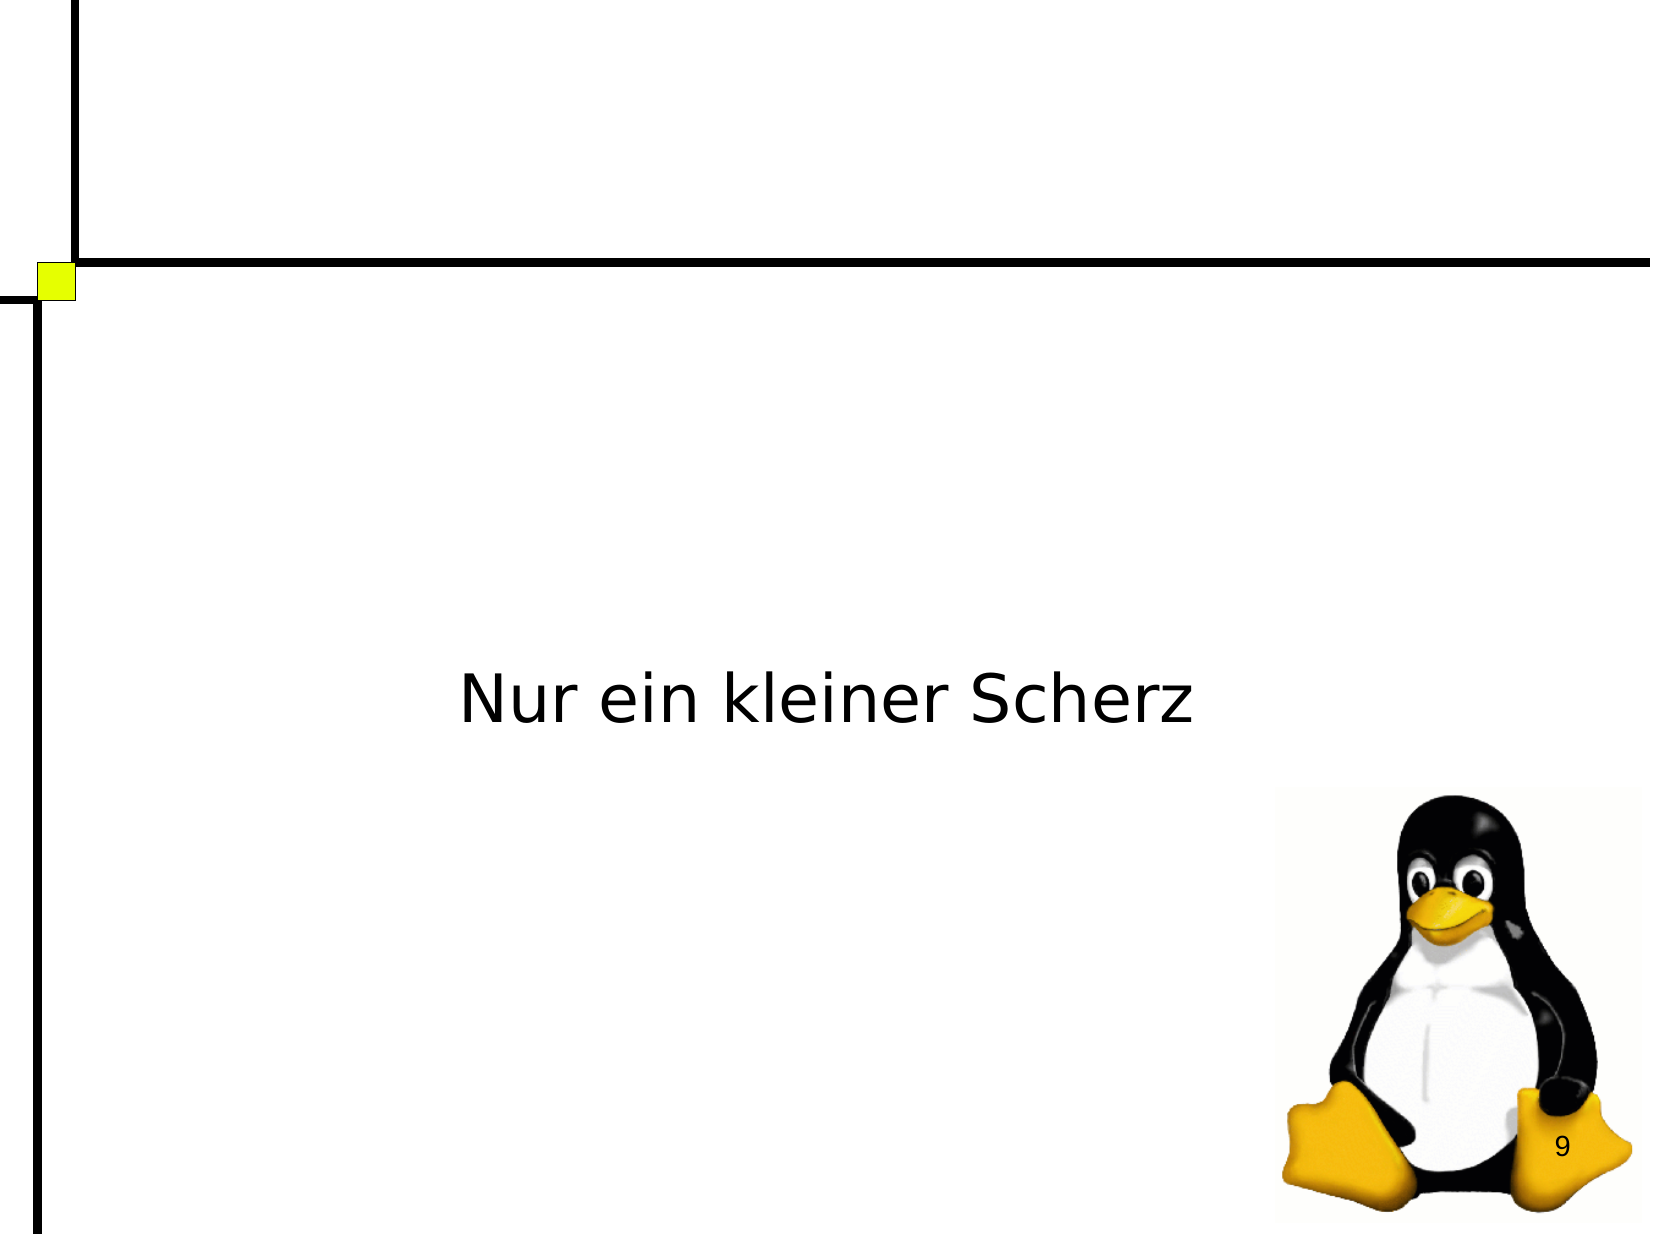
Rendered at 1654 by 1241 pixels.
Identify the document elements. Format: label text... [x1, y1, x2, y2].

picture [1275, 787, 1642, 1223]
subtitle Nur ein kleiner Scherz [82, 290, 1571, 1109]
